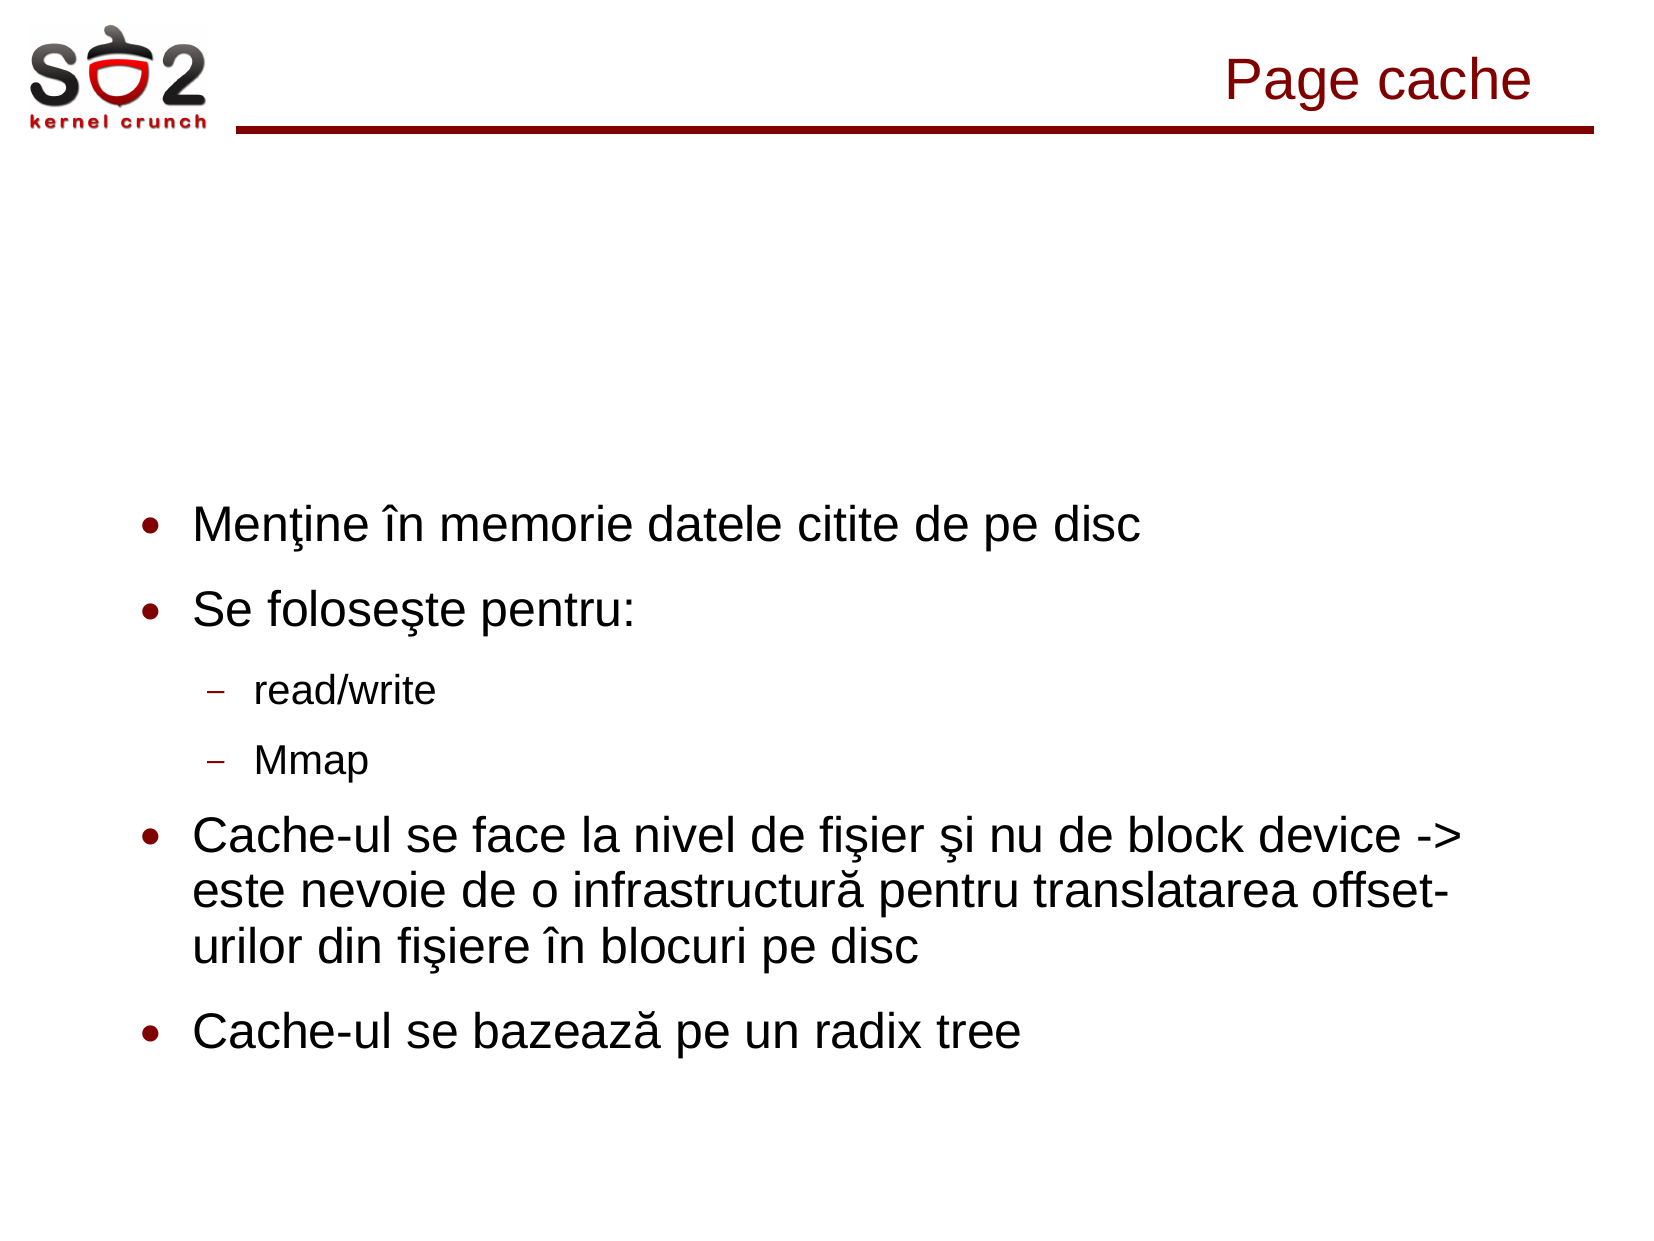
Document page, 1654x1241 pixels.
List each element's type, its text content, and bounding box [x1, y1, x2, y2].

picture [29, 23, 121, 130]
title Page cache [121, 11, 1534, 148]
list Menţine în memorie datele citite de pe disc Se foloseşte pentru: read/write Mmap Cache-ul se face la nivel de fişier şi nu de block device -> este nevoie de o infrastructură pentru translatarea offset-urilor din fişiere în blocuri pe disc Cache-ul se bazează pe un radix tree [121, 386, 1534, 1169]
